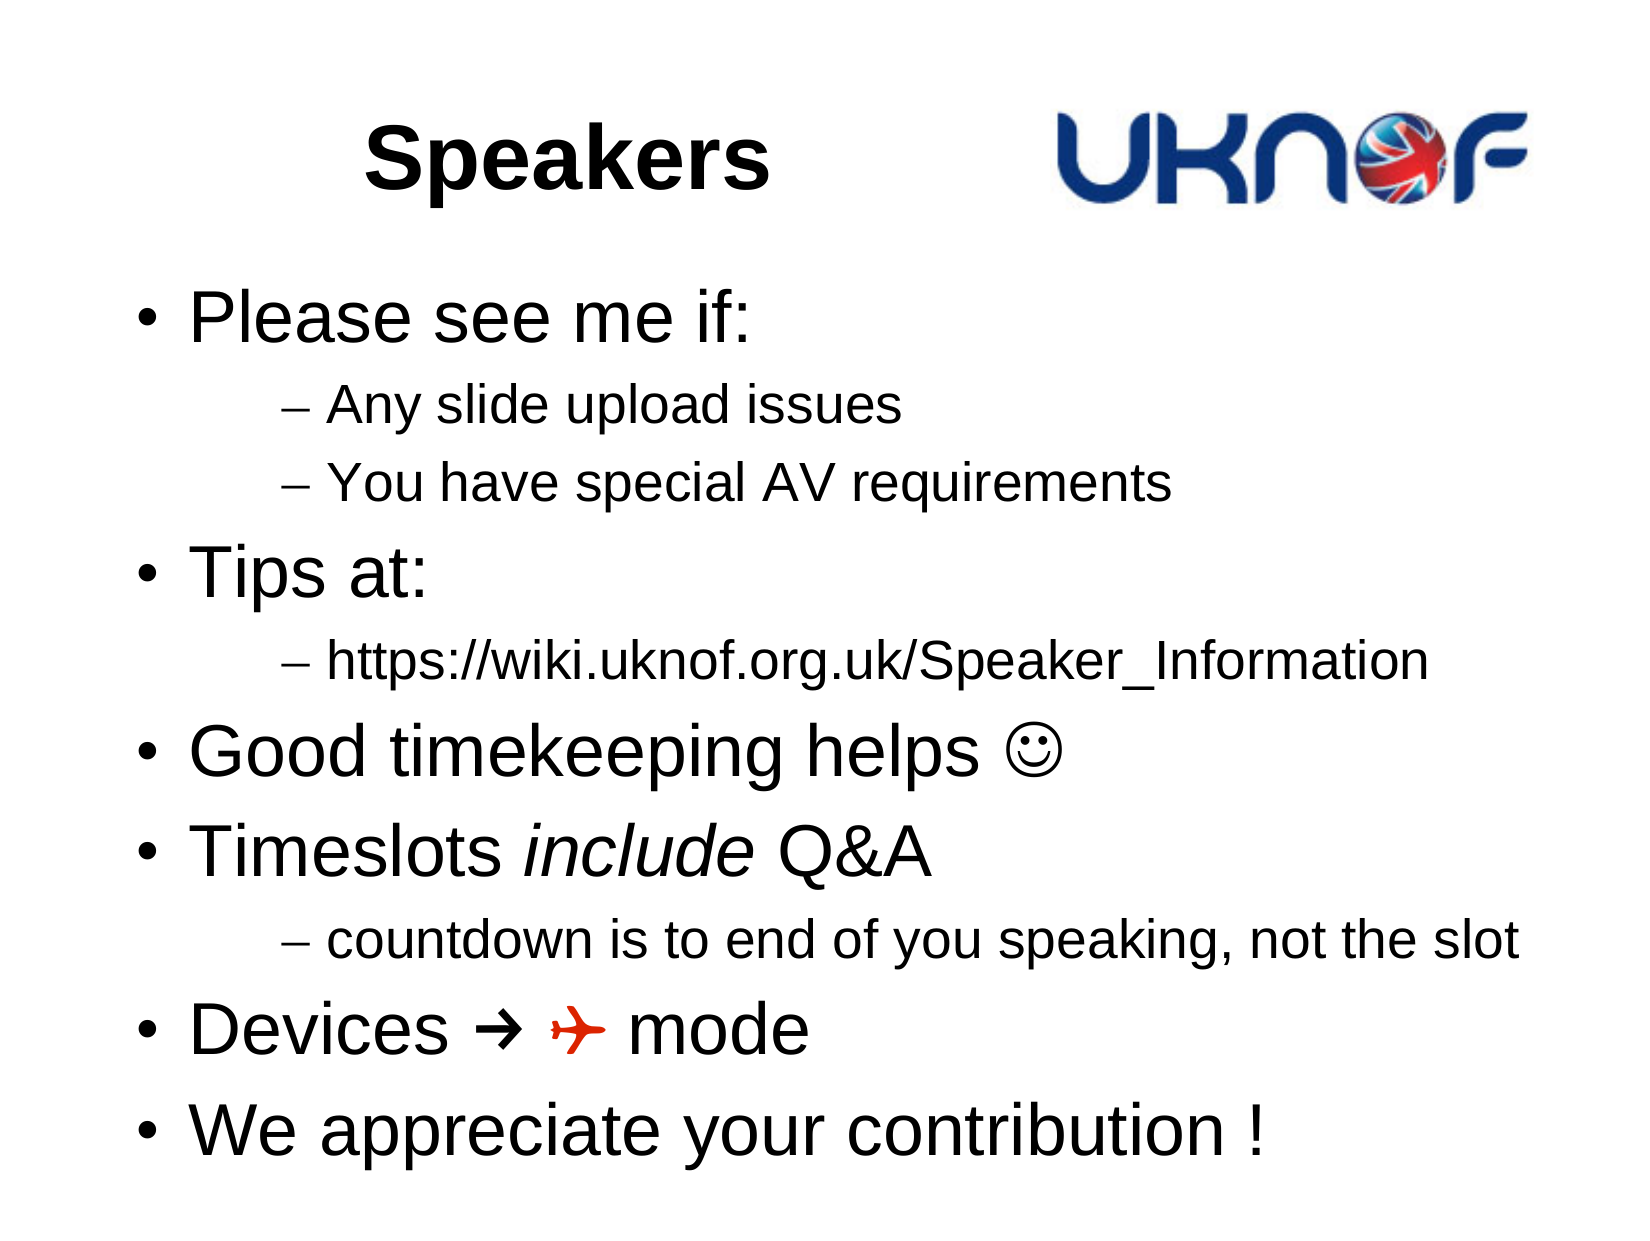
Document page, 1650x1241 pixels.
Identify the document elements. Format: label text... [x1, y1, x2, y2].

title Speakers [123, 37, 1013, 275]
picture [1050, 93, 1536, 225]
list Please see me if: Any slide upload issues You have special AV requirements Tips at: https://wiki.uknof.org.uk/Speaker_Information Good timekeeping helps ☺ Timeslots include Q&A countdown is to end of you speaking, not the slot Devices →  mode We appreciate your contribution ! [75, 275, 1576, 1188]
